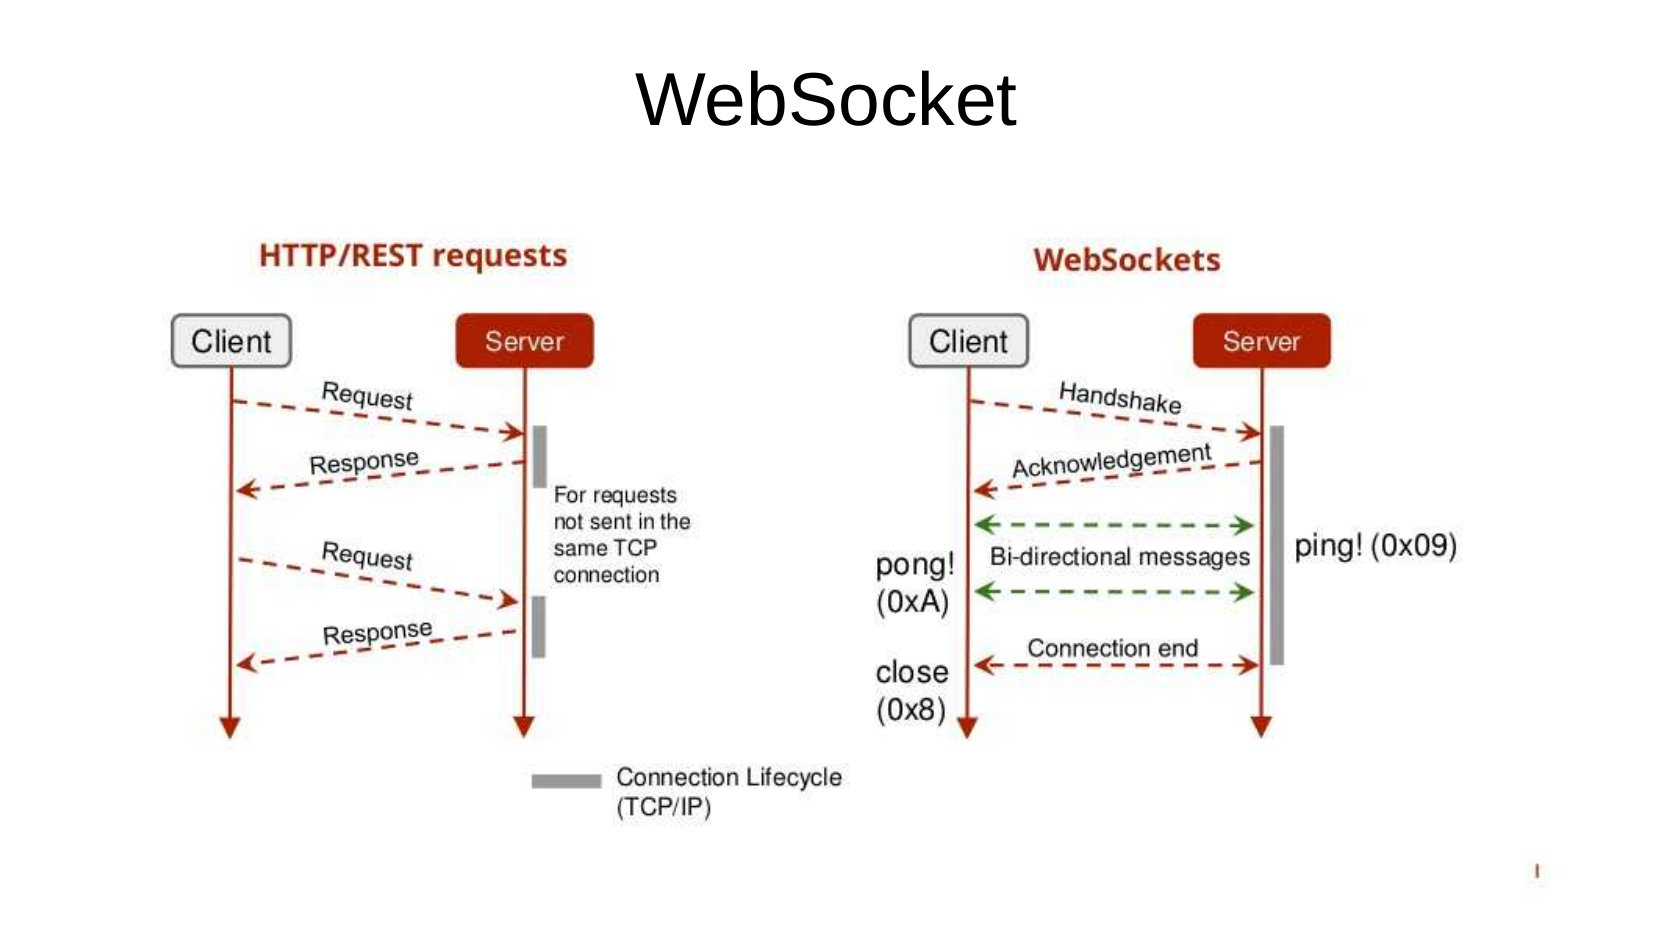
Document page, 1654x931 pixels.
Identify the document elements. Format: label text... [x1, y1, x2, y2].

picture [24, 206, 1625, 914]
title WebSocket [82, 21, 1571, 178]
